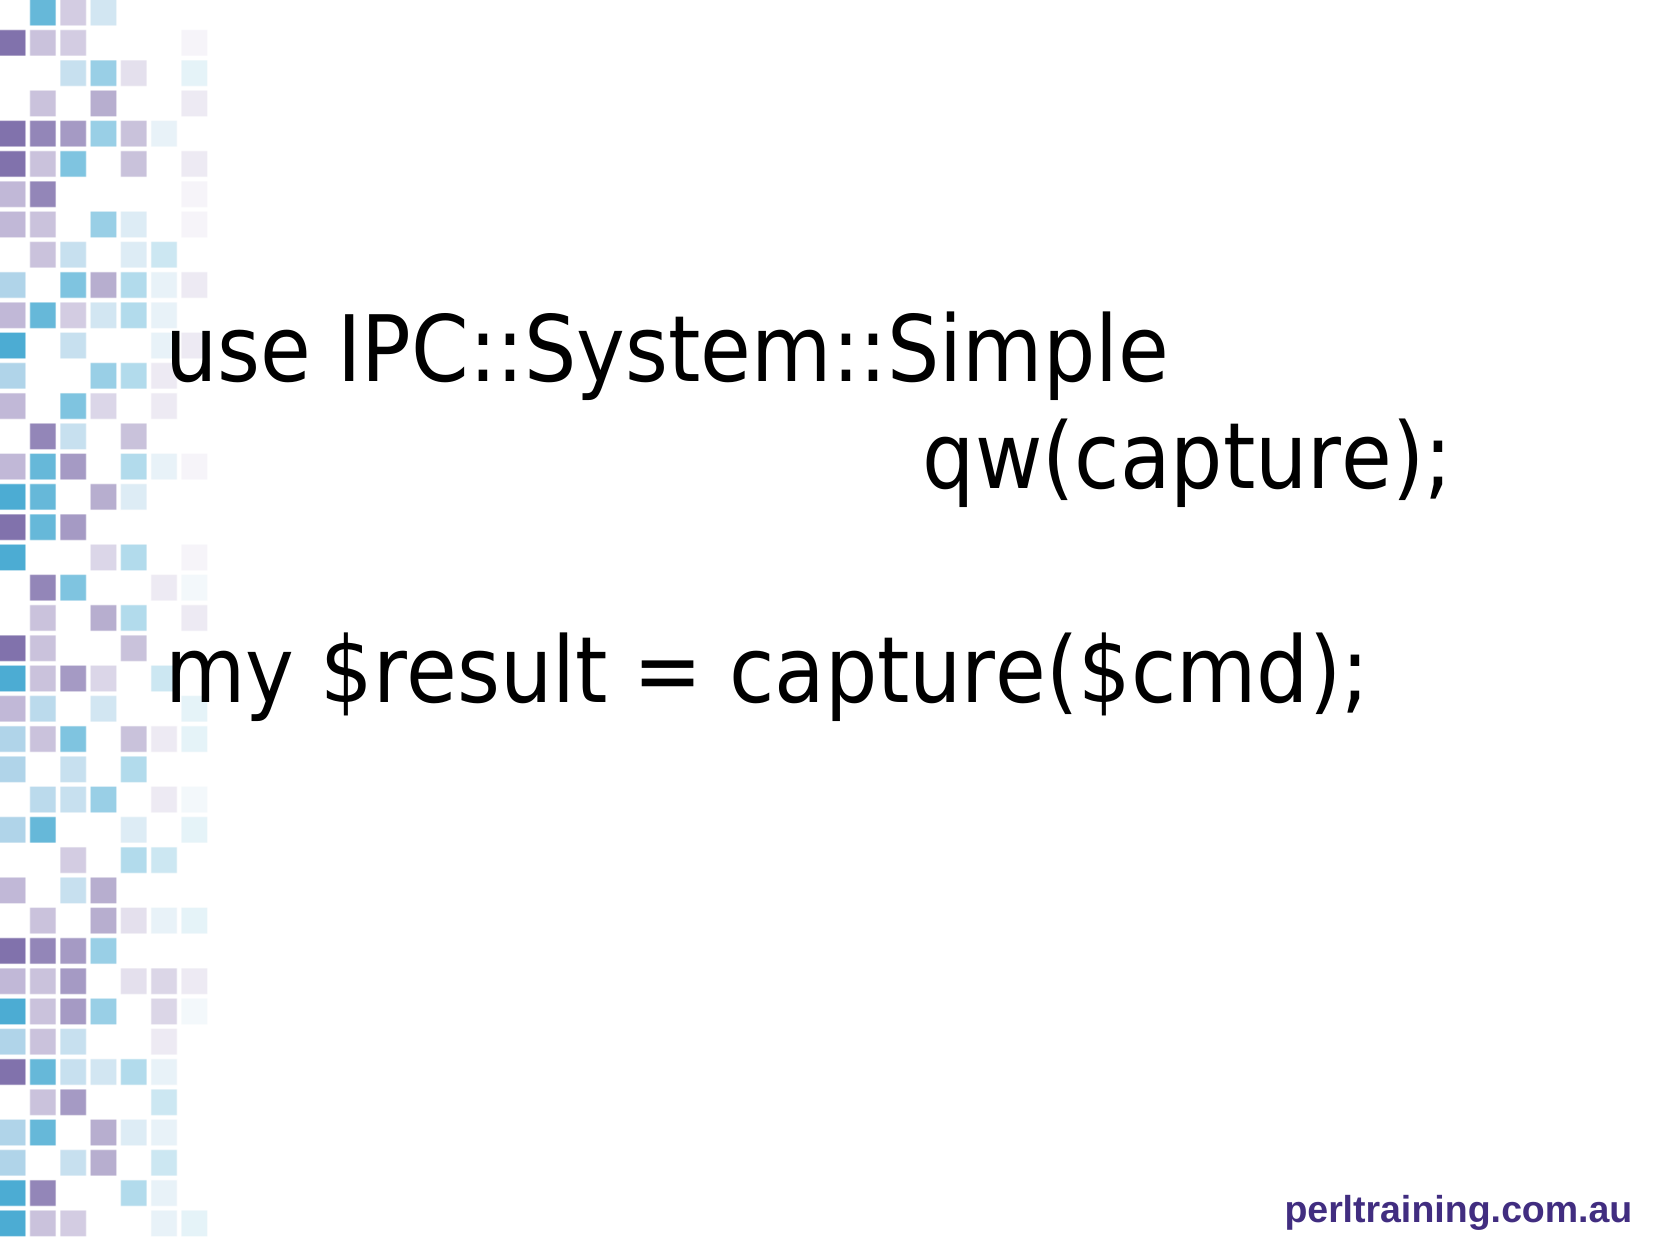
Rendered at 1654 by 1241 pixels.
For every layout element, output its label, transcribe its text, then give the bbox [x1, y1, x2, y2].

title use IPC::System::Simple qw(capture); my $result = capture($cmd); [165, 88, 1654, 1147]
picture [0, 0, 212, 1241]
